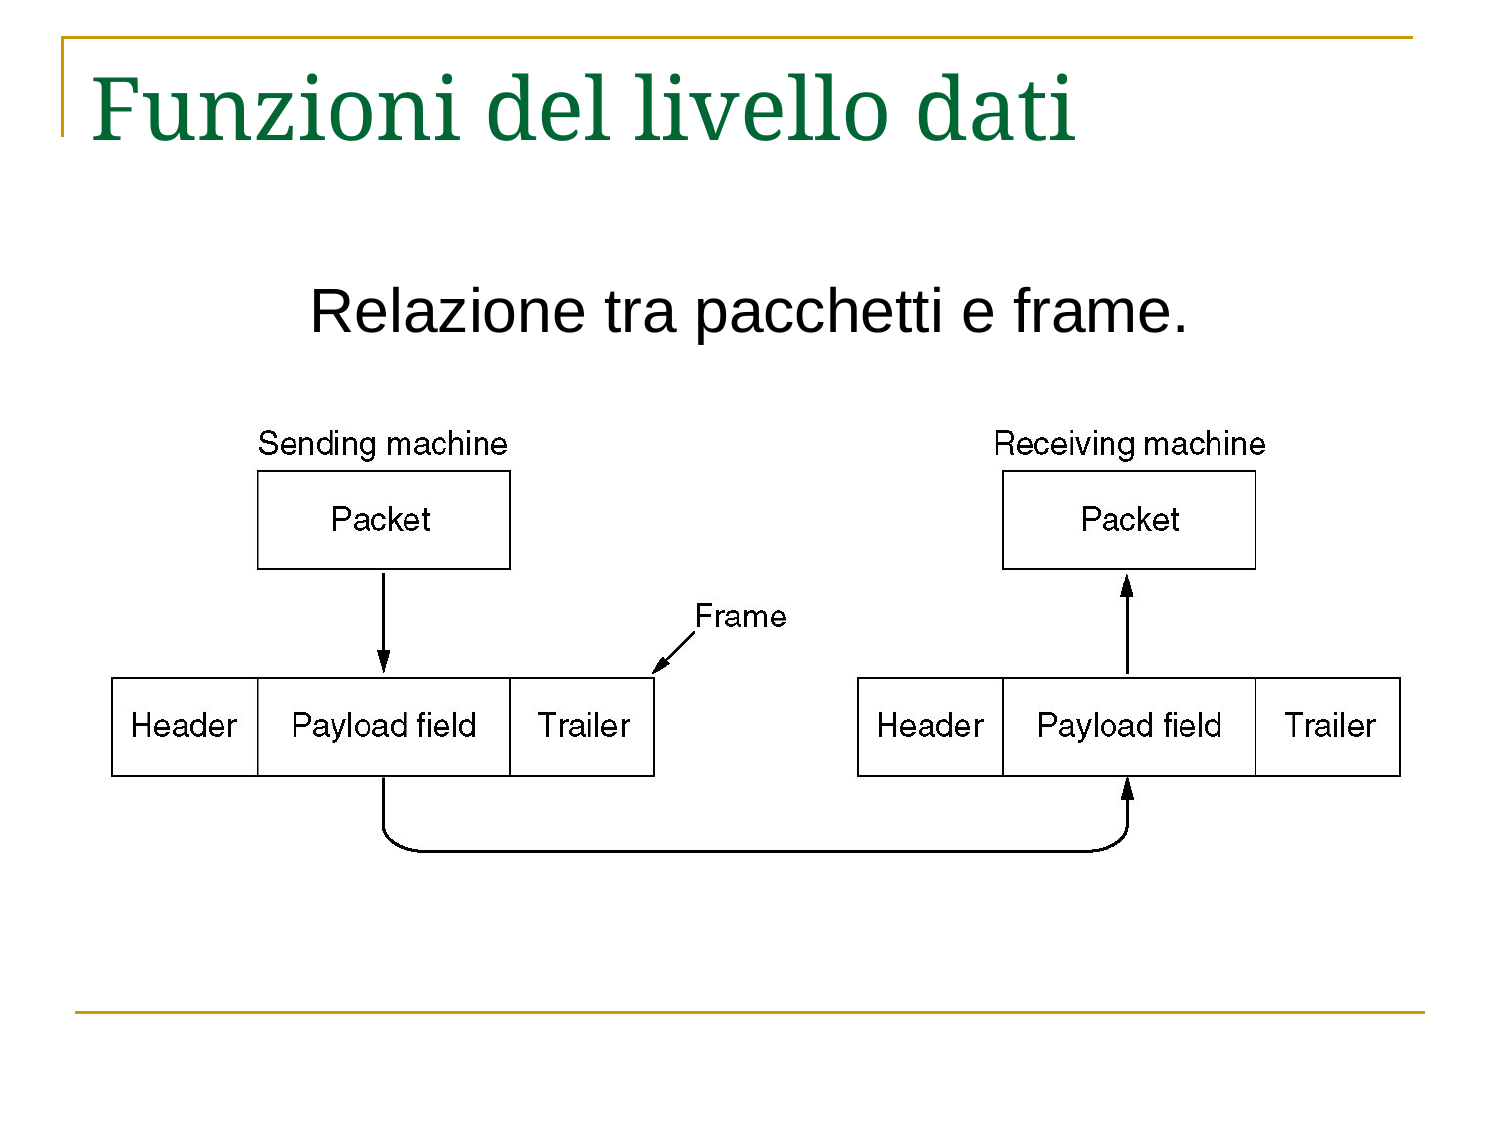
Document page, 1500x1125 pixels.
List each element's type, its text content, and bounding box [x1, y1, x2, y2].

picture [111, 424, 1403, 856]
title Funzioni del livello dati [75, 45, 1426, 233]
list Relazione tra pacchetti e frame. [75, 262, 1426, 1006]
